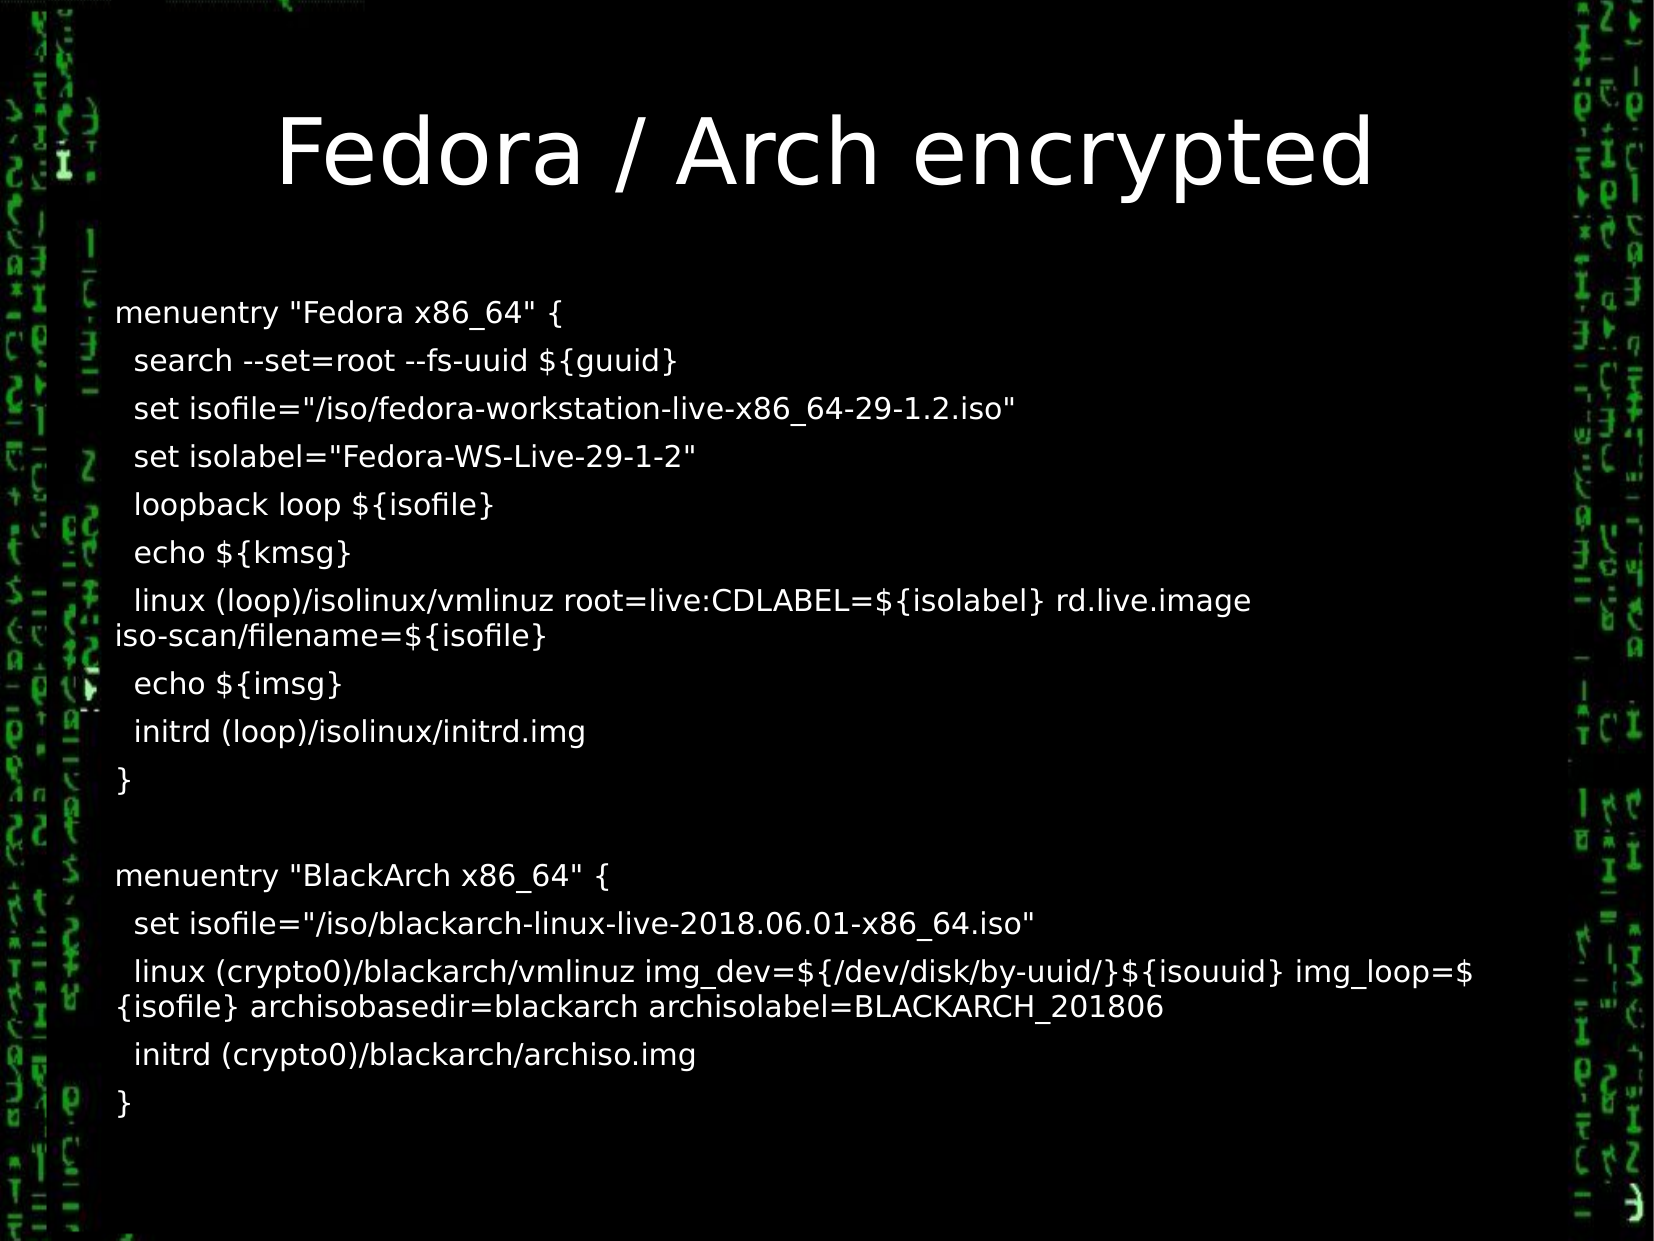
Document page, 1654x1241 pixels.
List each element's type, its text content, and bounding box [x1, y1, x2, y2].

list menuentry "Fedora x86_64" { search --set=root --fs-uuid ${guuid} set isofile="/iso/fedora-workstation-live-x86_64-29-1.2.iso" set isolabel="Fedora-WS-Live-29-1-2" loopback loop ${isofile} echo ${kmsg} linux (loop)/isolinux/vmlinuz root=live:CDLABEL=${isolabel} rd.live.image iso-scan/filename=${isofile} echo ${imsg} initrd (loop)/isolinux/initrd.img } menuentry "BlackArch x86_64" { set isofile="/iso/blackarch-linux-live-2018.06.01-x86_64.iso" linux (crypto0)/blackarch/vmlinuz img_dev=${/dev/disk/by-uuid/}${isouuid} img_loop=${isofile} archisobasedir=blackarch archisolabel=BLACKARCH_201806 initrd (crypto0)/blackarch/archiso.img } [82, 296, 1546, 1126]
picture [0, 0, 1654, 1241]
title Fedora / Arch encrypted [82, 49, 1571, 257]
